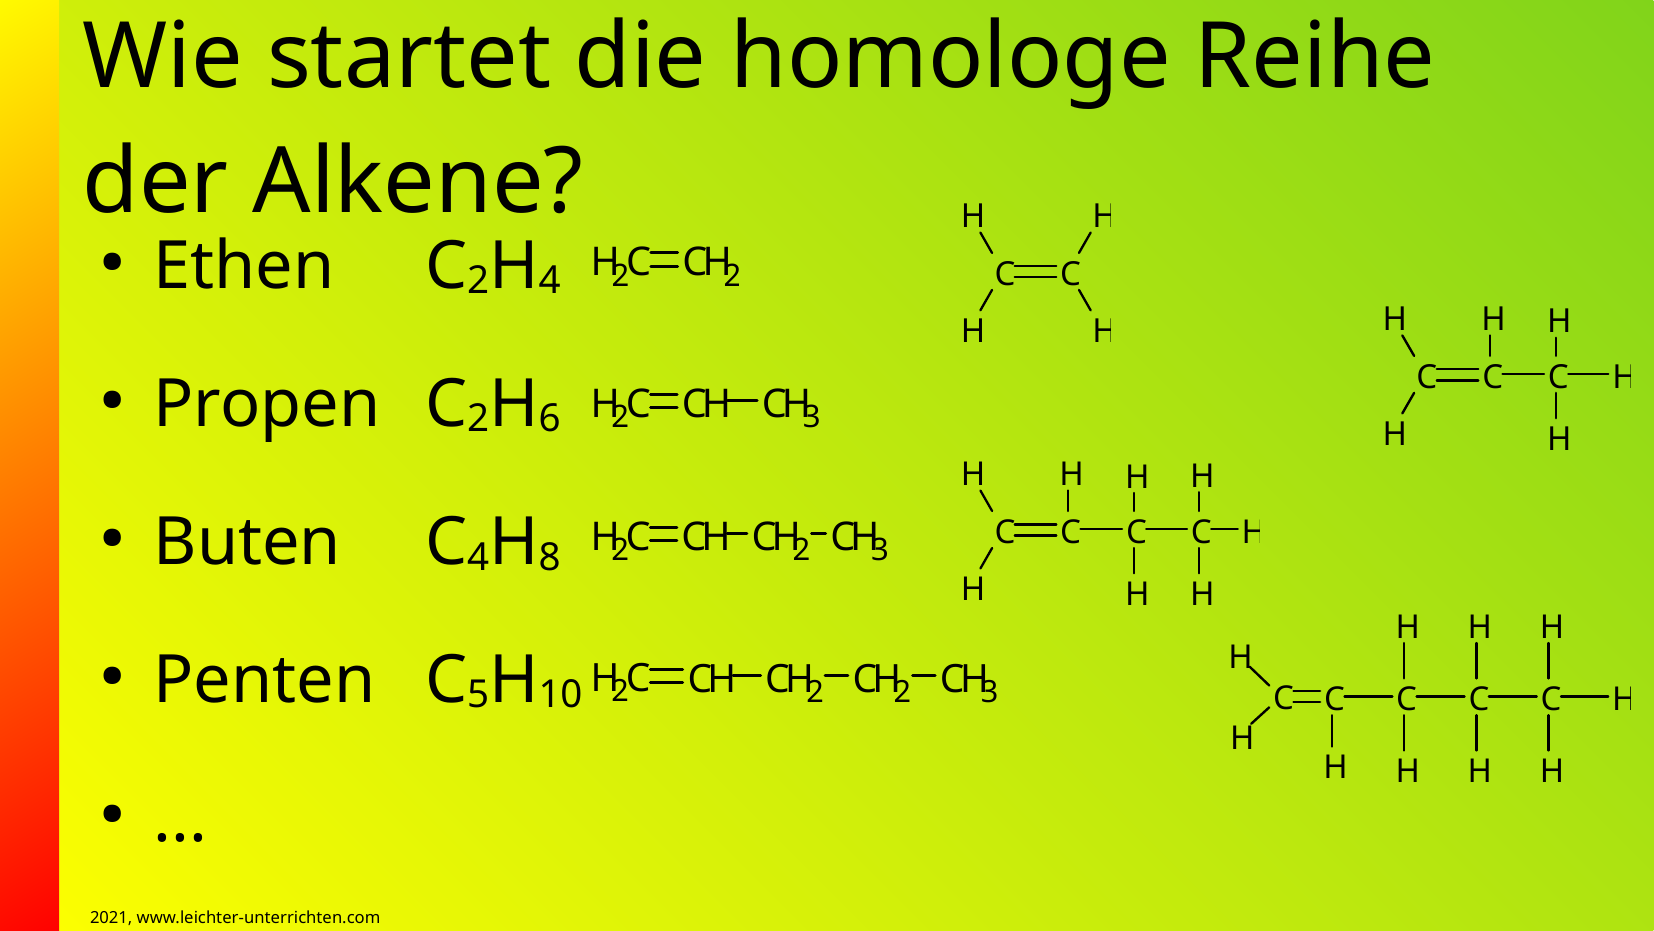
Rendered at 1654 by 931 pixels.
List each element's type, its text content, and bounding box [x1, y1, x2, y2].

picture [590, 649, 998, 712]
list Ethen C2H4 Propen C2H6 Buten C4H8 Penten C5H10 ... [82, 217, 1571, 875]
picture [590, 374, 820, 438]
picture [960, 450, 1631, 792]
picture [960, 192, 1111, 352]
picture [1382, 295, 1631, 460]
title Wie startet die homologe Reihe der Alkene? [82, 37, 1571, 193]
picture [590, 233, 739, 296]
picture [590, 507, 888, 571]
